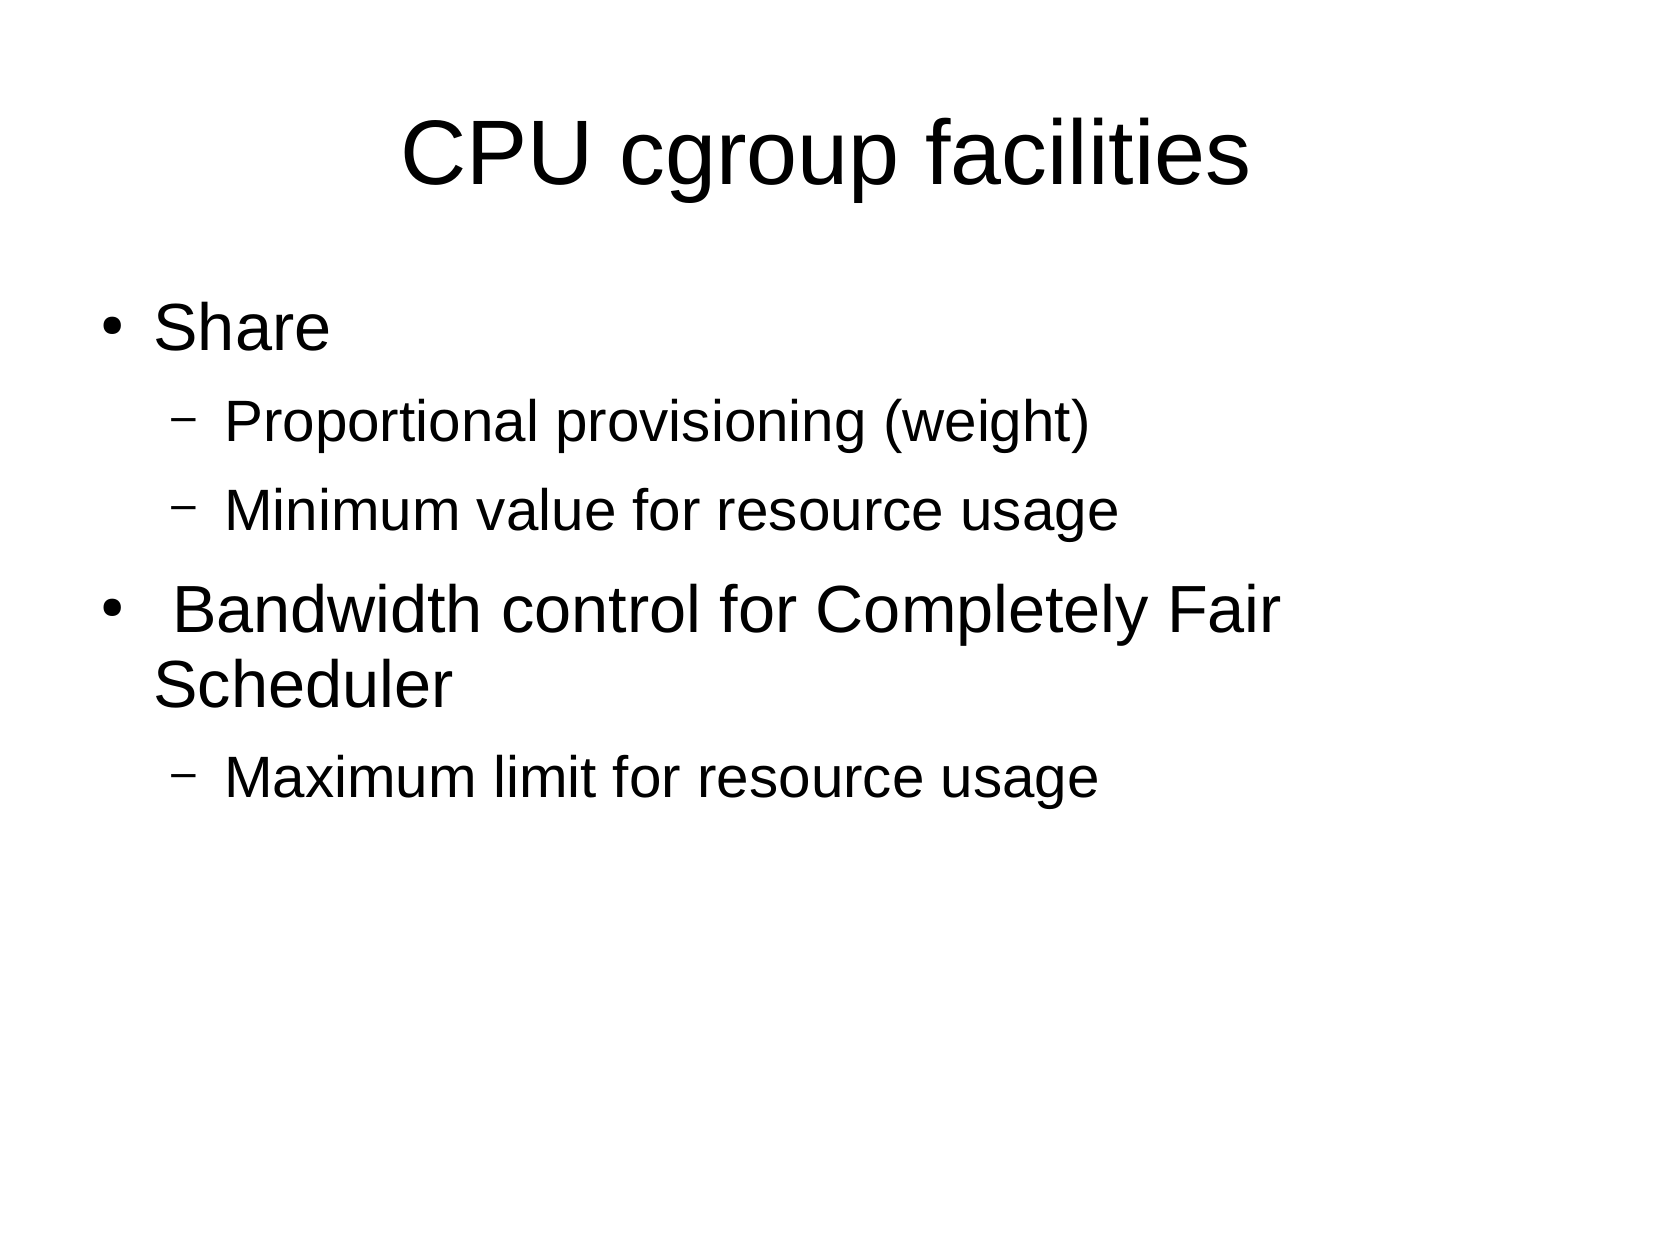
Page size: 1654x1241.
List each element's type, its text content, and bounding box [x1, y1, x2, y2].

title CPU cgroup facilities [82, 49, 1571, 257]
list Share Proportional provisioning (weight) Minimum value for resource usage Bandwidth control for Completely Fair Scheduler Maximum limit for resource usage [82, 290, 1571, 1010]
